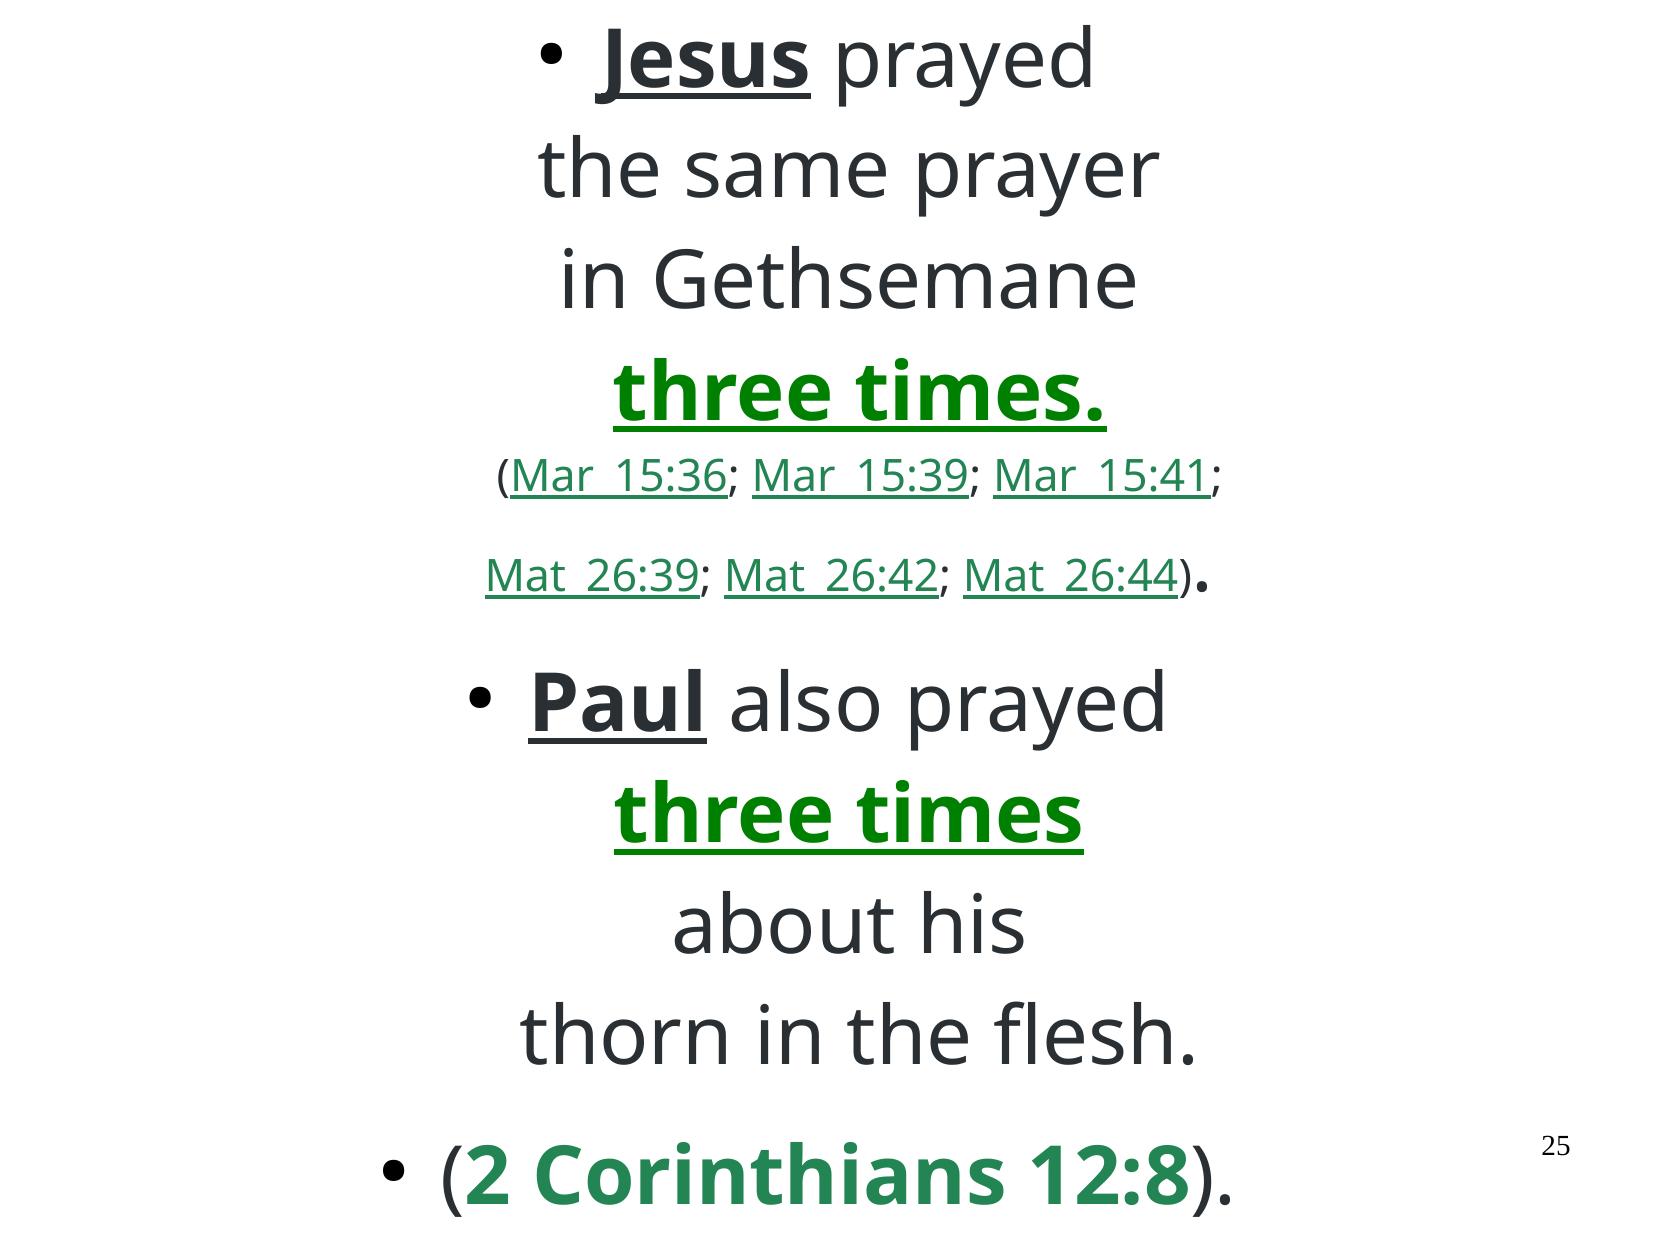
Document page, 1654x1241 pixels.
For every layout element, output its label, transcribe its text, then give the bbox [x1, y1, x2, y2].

list Jesus prayed the same prayer in Gethsemane three times. (Mar_15:36; Mar_15:39; Mar_15:41; Mat_26:39; Mat_26:42; Mat_26:44). Paul also prayed three times about his thorn in the flesh. (2 Corinthians 12:8). [0, 0, 1651, 1238]
